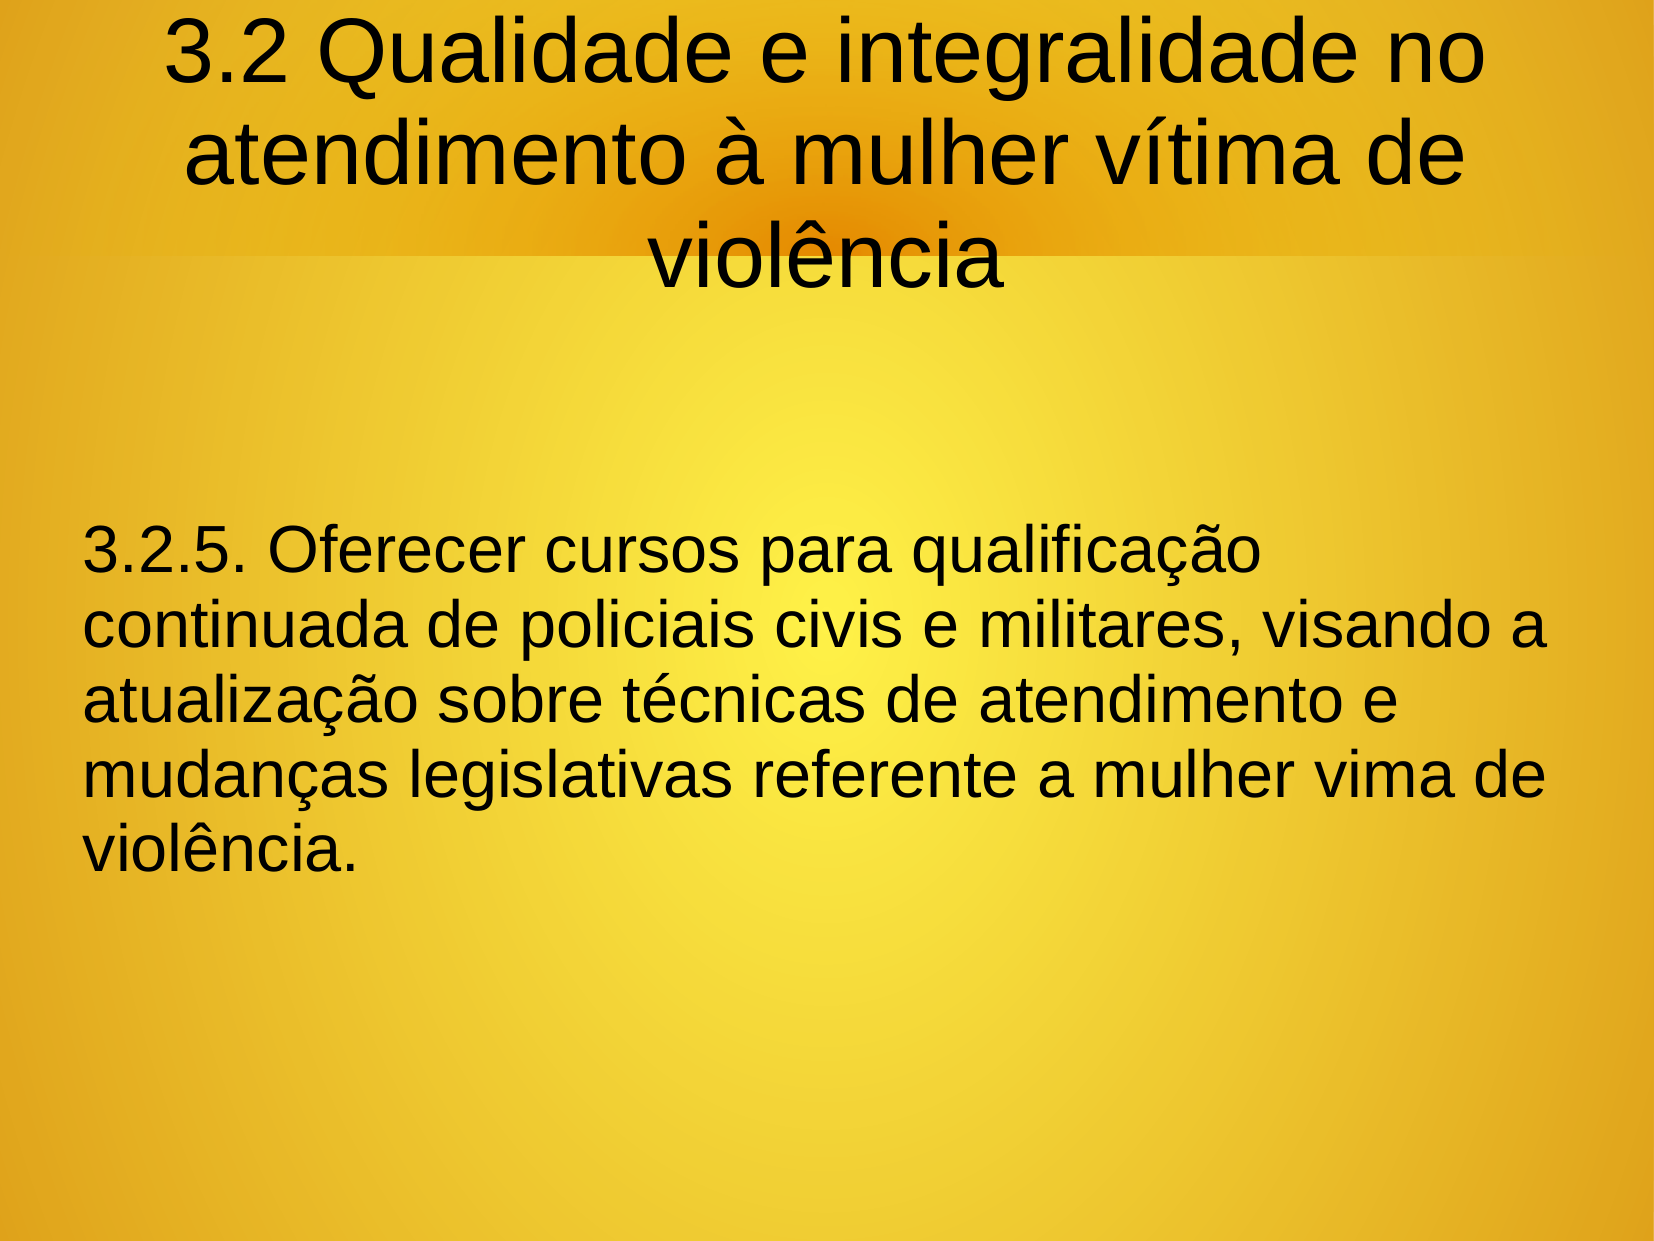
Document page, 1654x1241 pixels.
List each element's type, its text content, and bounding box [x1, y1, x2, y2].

title 3.2 Qualidade e integralidade no atendimento à mulher vítima de violência [82, 0, 1571, 299]
list 3.2.5. Oferecer cursos para qualificação continuada de policiais civis e militares, visando a atualização sobre técnicas de atendimento e mudanças legislativas referente a mulher vima de violência. [82, 299, 1571, 1019]
